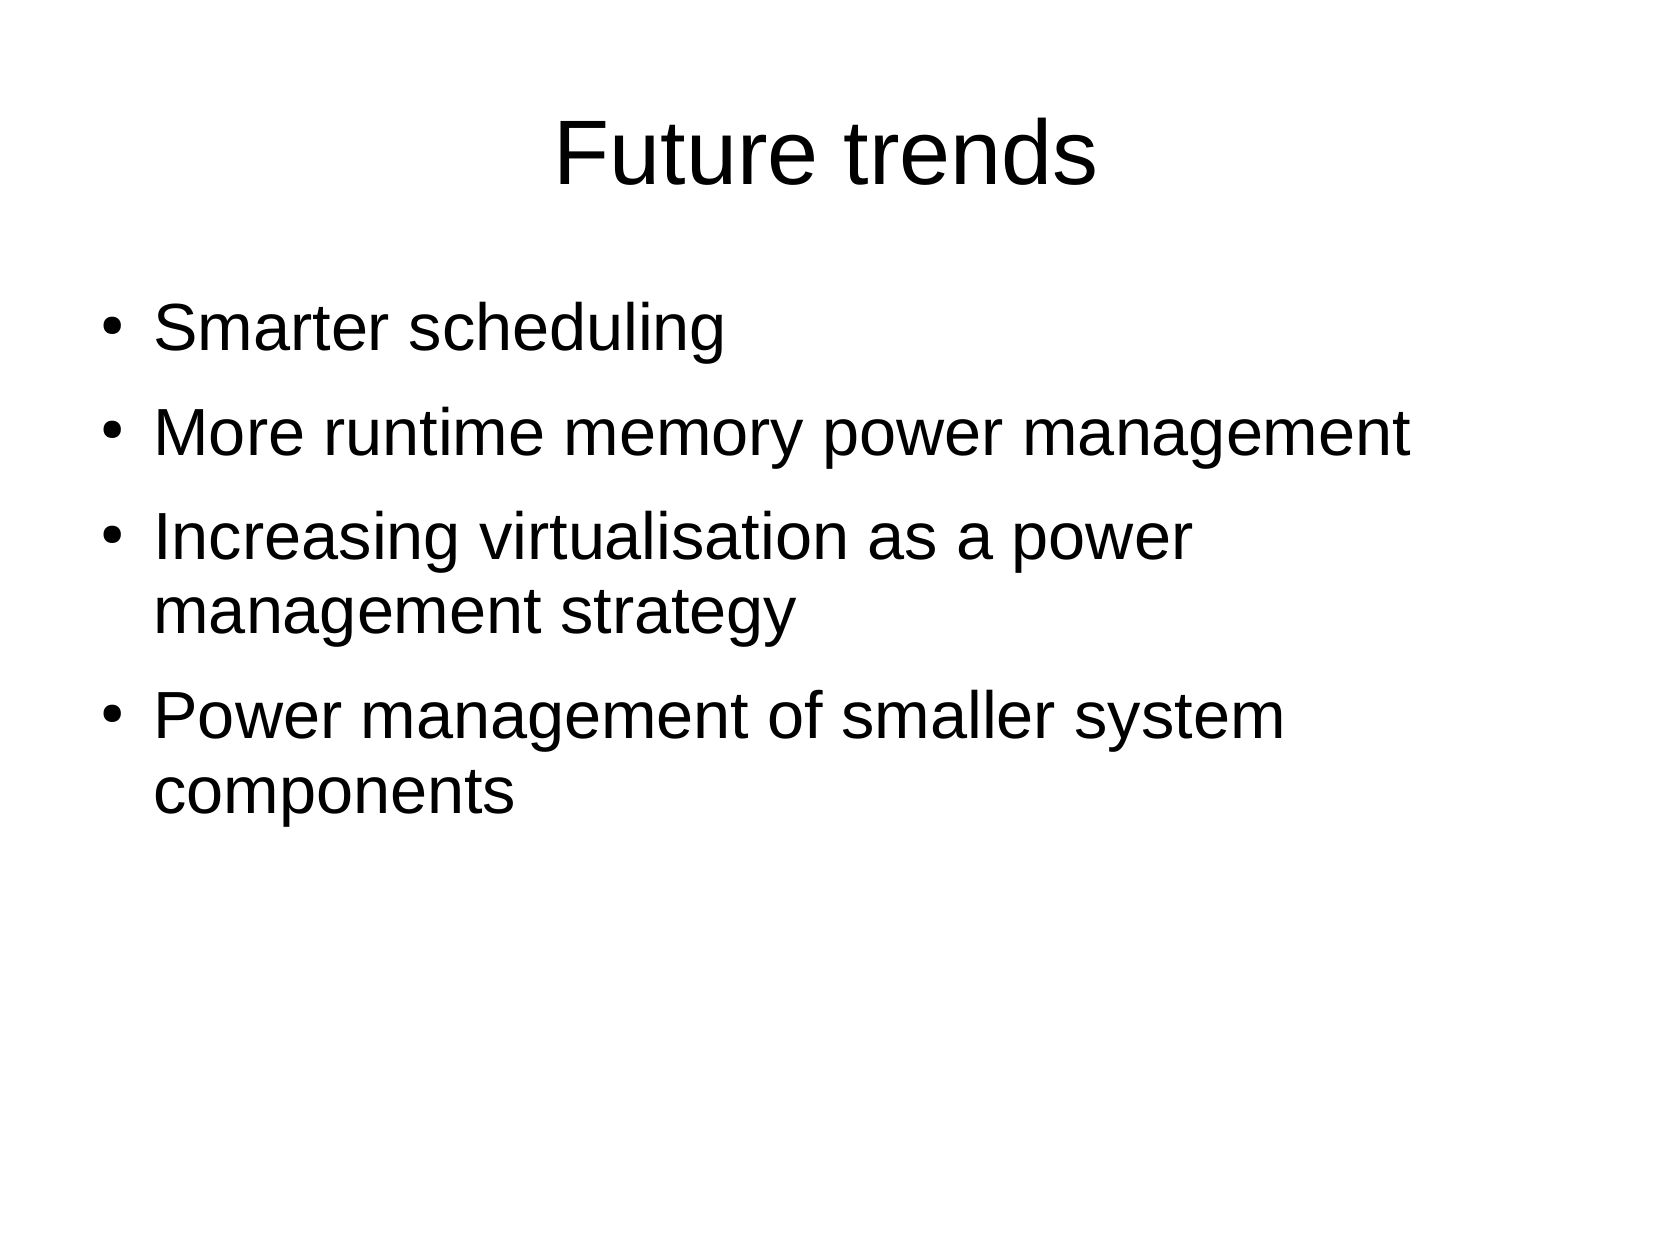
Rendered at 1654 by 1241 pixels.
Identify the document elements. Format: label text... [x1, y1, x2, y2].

title Future trends [82, 49, 1571, 257]
list Smarter scheduling More runtime memory power management Increasing virtualisation as a power management strategy Power management of smaller system components [82, 290, 1571, 1109]
